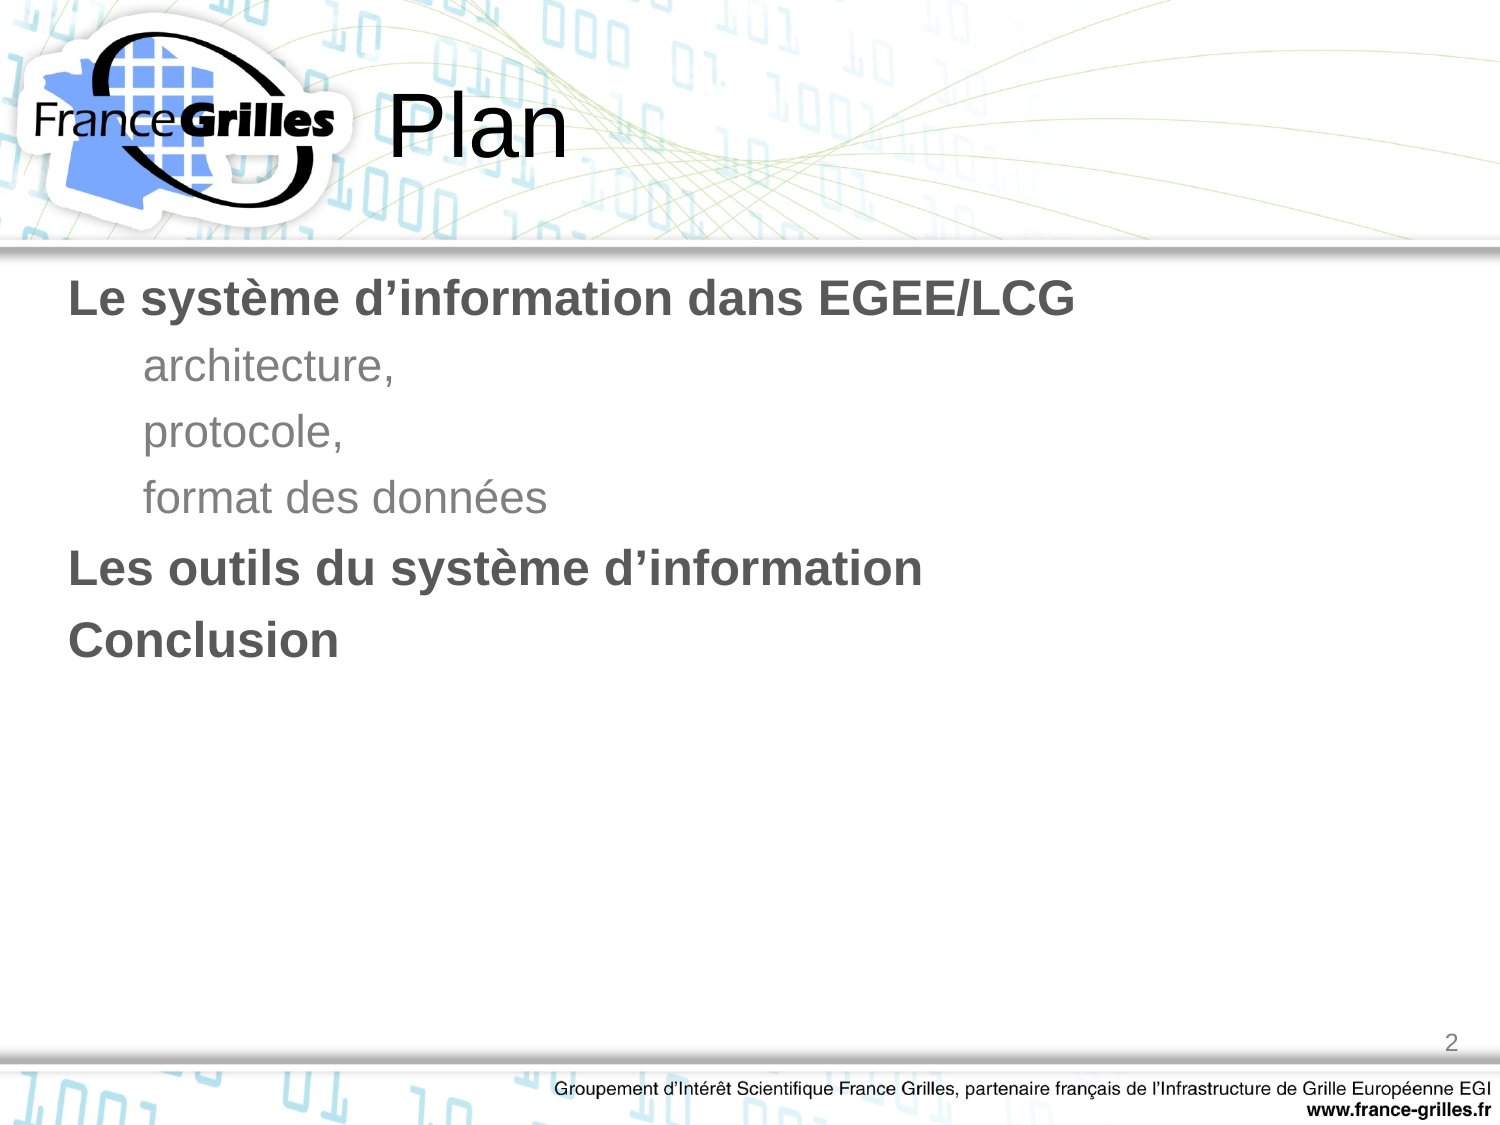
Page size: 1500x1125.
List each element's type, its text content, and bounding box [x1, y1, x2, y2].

picture [0, 0, 1500, 1125]
list Le système d’information dans EGEE/LCG architecture, protocole, format des données Les outils du système d’information Conclusion [53, 262, 1459, 1024]
title Plan [372, 0, 1459, 251]
